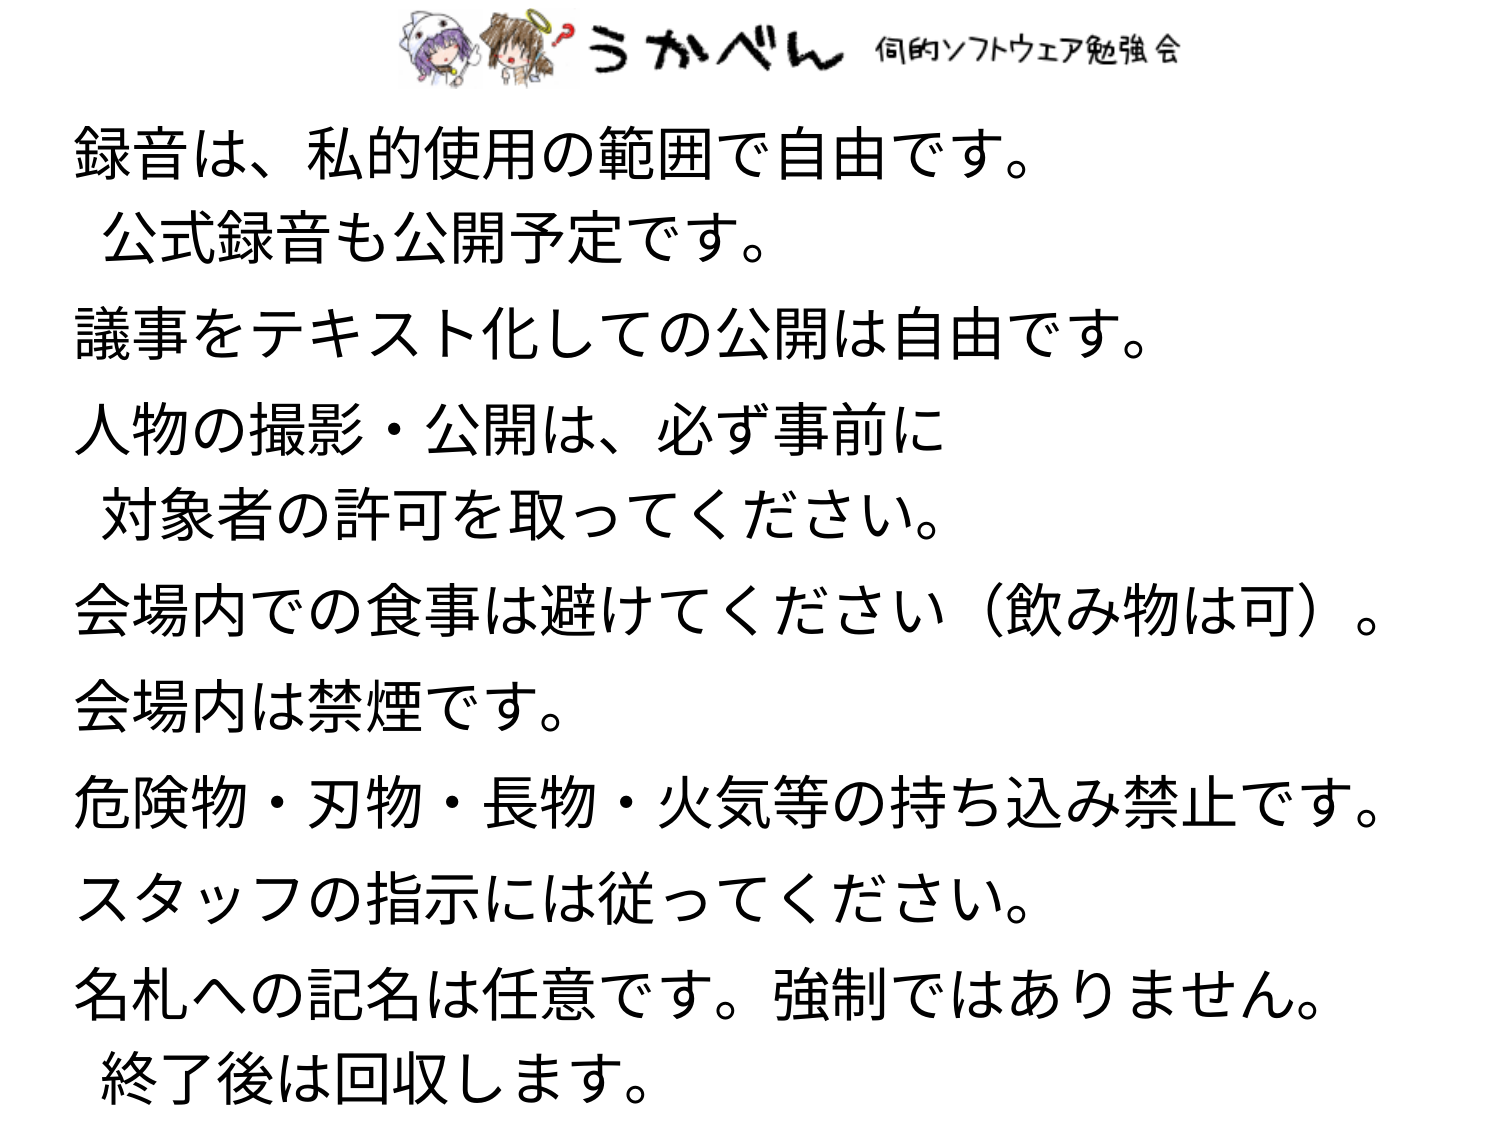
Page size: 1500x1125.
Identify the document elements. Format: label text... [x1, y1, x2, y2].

text_box 録音は、私的使用の範囲で自由です。 公式録音も公開予定です。 議事をテキスト化しての公開は自由です。 人物の撮影・公開は、必ず事前に 対象者の許可を取ってください。 会場内での食事は避けてください（飲み物は可）。 会場内は禁煙です。 危険物・刃物・長物・火気等の持ち込み禁止です。 スタッフの指示には従ってください。 名札への記名は任意です。強制ではありません。 終了後は回収します。 来場人数把握以外には利用しませんが、 あまり個人情報にかかわることは書かないでください。 バナナはおやつに入ります。 [59, 100, 1447, 1026]
picture [398, 8, 1182, 89]
